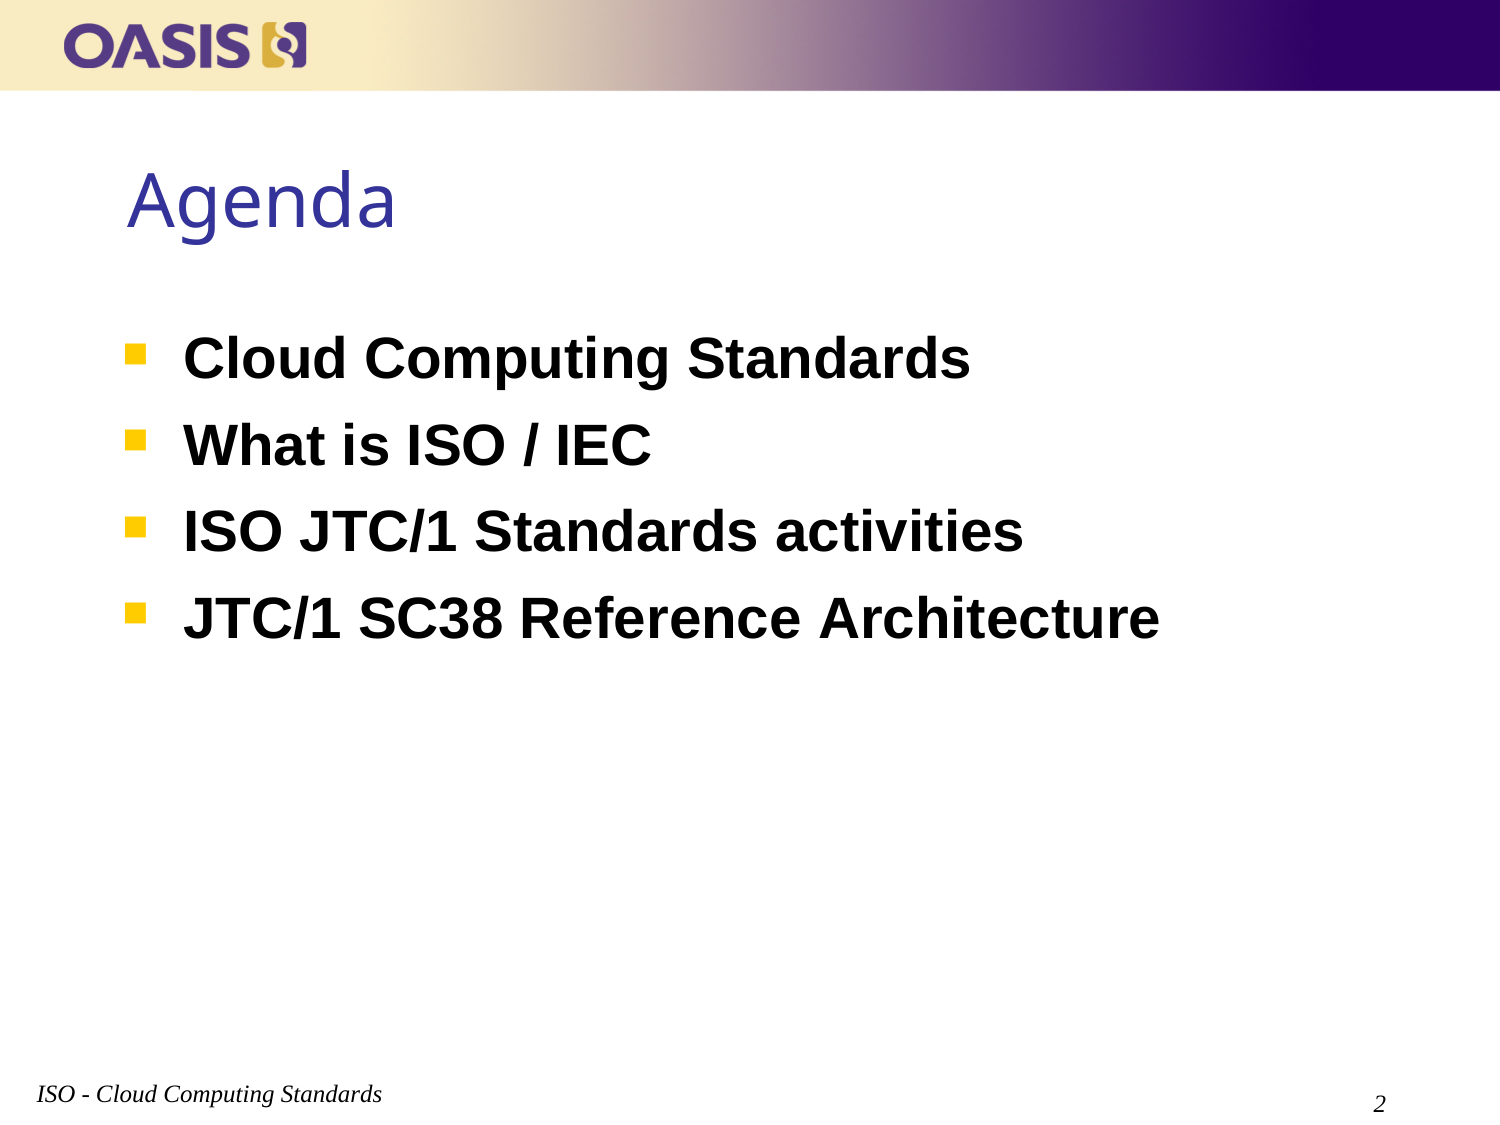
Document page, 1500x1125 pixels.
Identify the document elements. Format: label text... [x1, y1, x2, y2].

title Agenda [112, 112, 1263, 250]
picture [0, 0, 1500, 1125]
list Cloud Computing Standards What is ISO / IEC ISO JTC/1 Standards activities JTC/1 SC38 Reference Architecture [112, 312, 1288, 1026]
